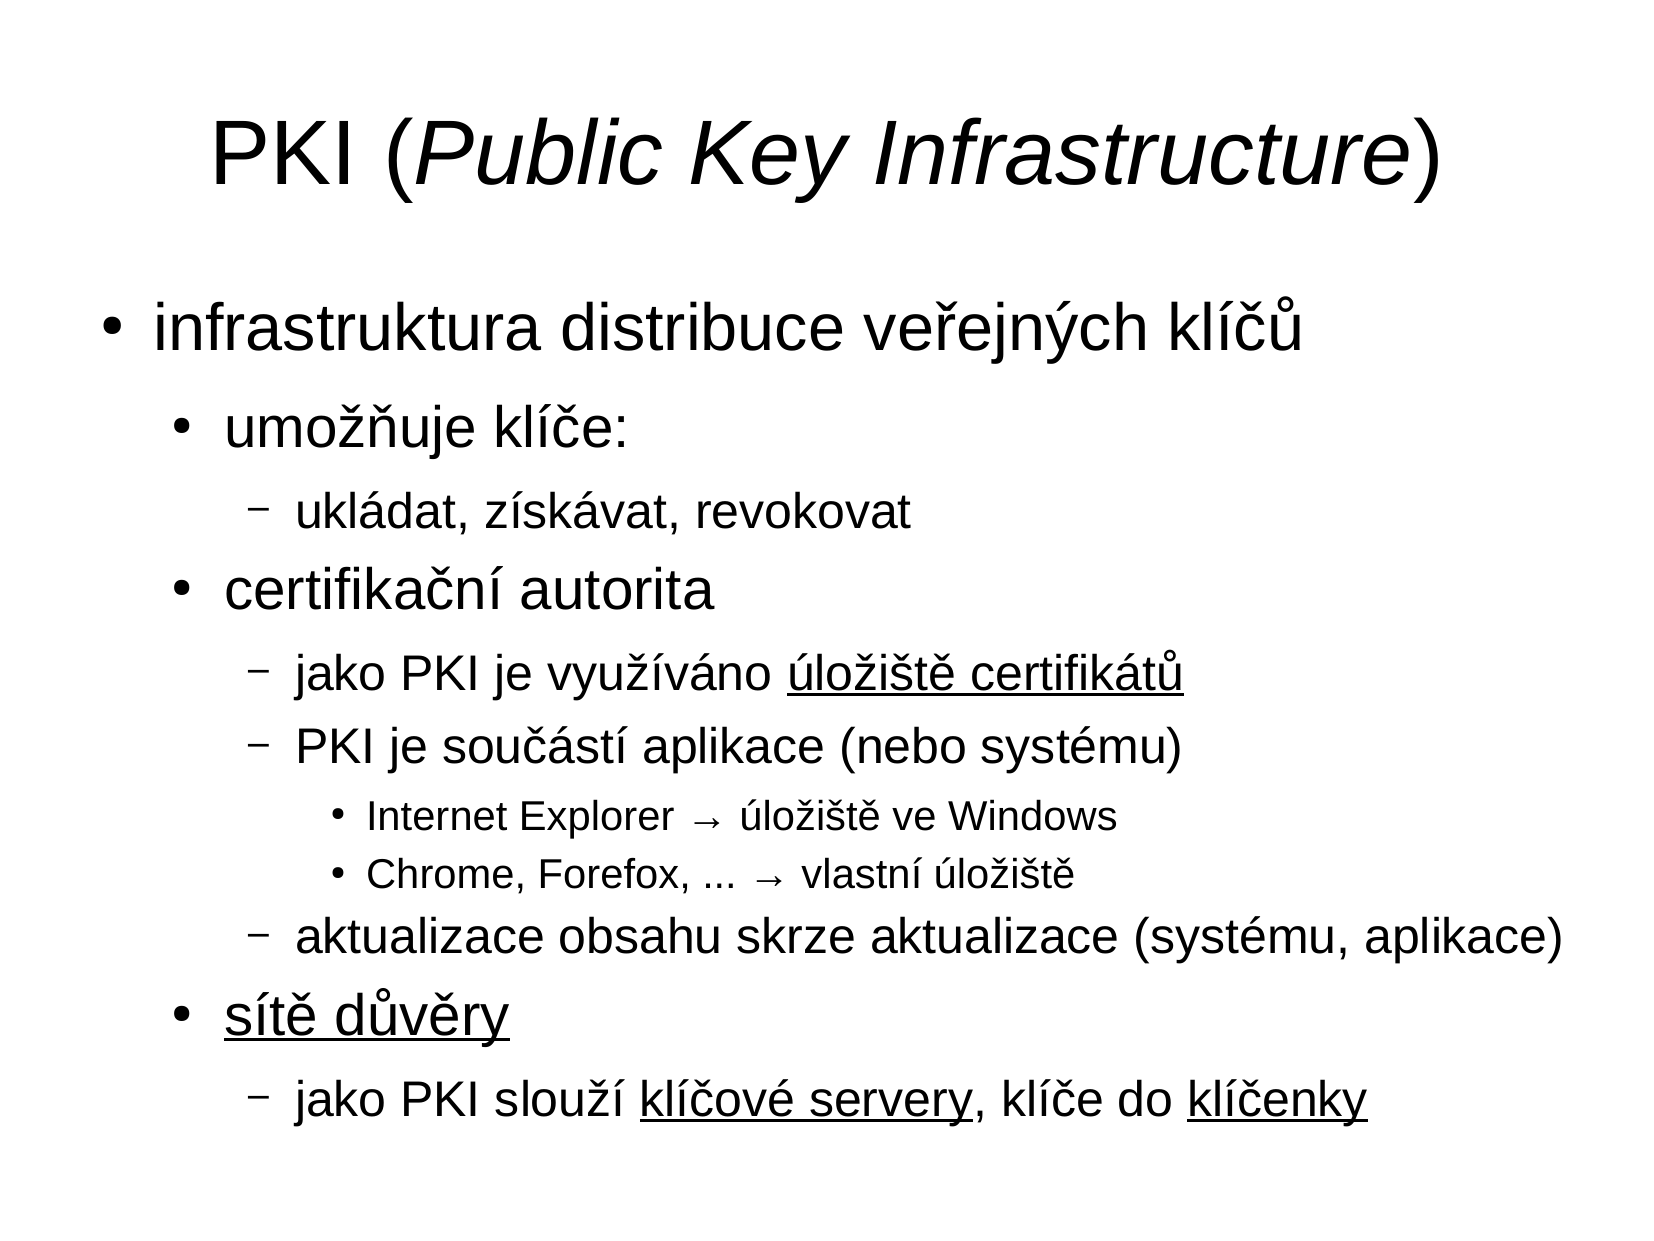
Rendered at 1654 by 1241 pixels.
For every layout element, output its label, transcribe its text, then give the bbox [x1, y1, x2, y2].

list infrastruktura distribuce veřejných klíčů umožňuje klíče: ukládat, získávat, revokovat certifikační autorita jako PKI je využíváno úložiště certifikátů PKI je součástí aplikace (nebo systému) Internet Explorer → úložiště ve Windows Chrome, Forefox, ... → vlastní úložiště aktualizace obsahu skrze aktualizace (systému, aplikace) sítě důvěry jako PKI slouží klíčové servery, klíče do klíčenky [82, 290, 1625, 1127]
title PKI (Public Key Infrastructure) [82, 56, 1571, 250]
